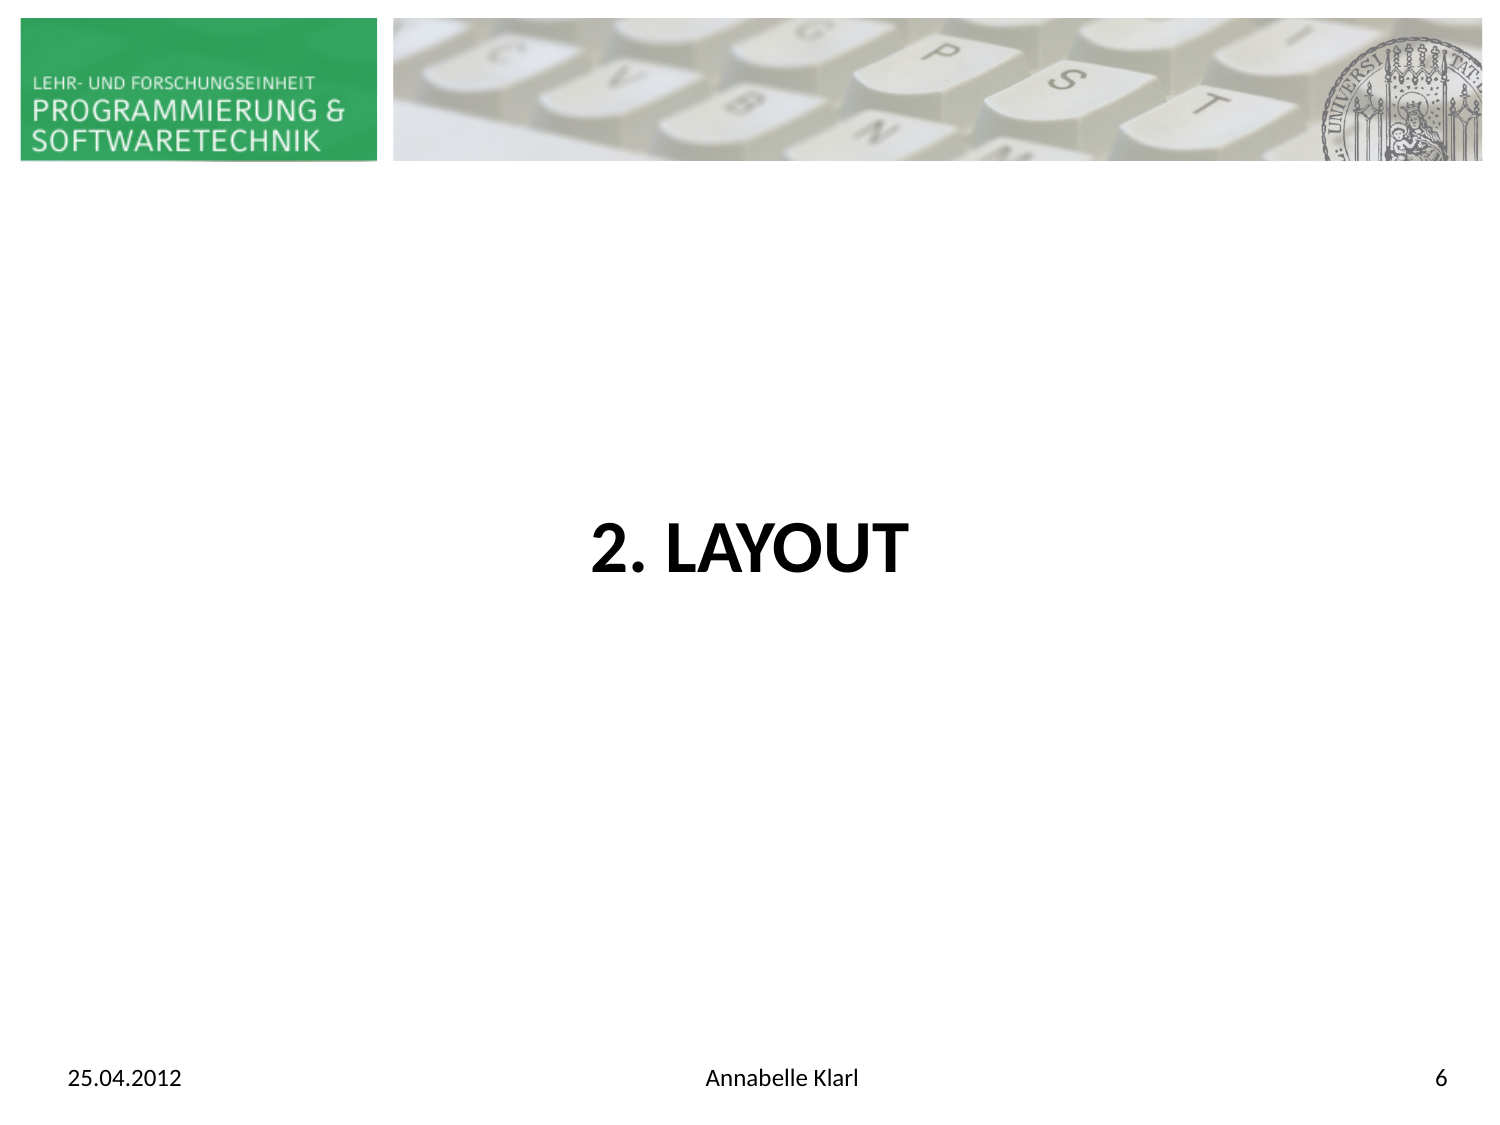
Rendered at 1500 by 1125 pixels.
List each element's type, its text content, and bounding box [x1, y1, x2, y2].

text_box 2. LAYOUT [100, 509, 1400, 616]
picture [20, 18, 240, 162]
